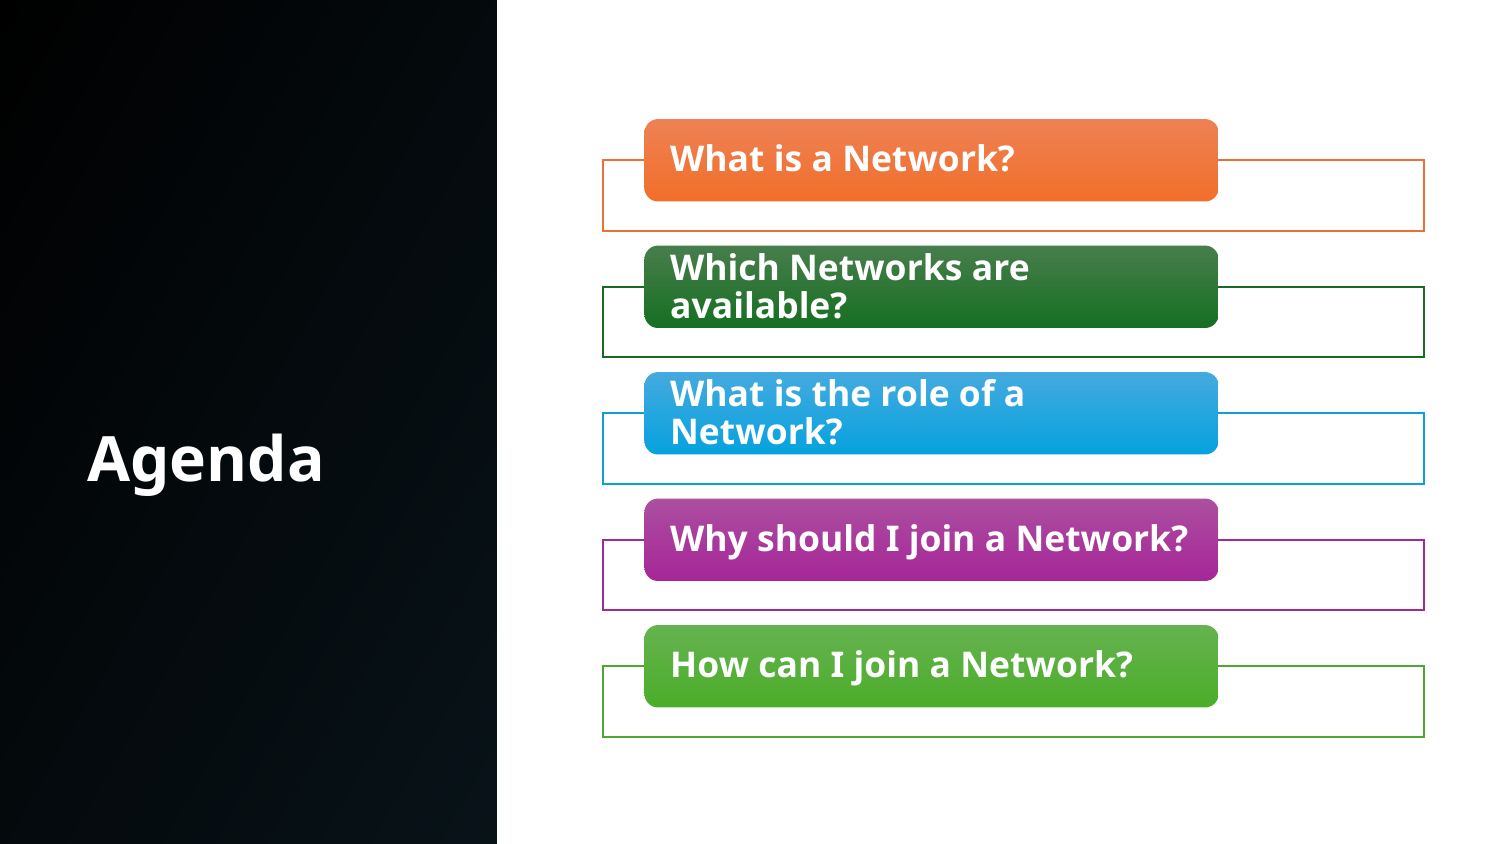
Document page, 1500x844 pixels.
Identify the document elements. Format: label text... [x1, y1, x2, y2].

text_box What is a Network? [644, 119, 1219, 202]
title Agenda [72, 207, 456, 502]
text_box How can I join a Network? [644, 625, 1219, 708]
text_box [0, 0, 1500, 844]
text_box Which Networks are available? [644, 245, 1219, 328]
text_box What is the role of a Network? [644, 372, 1219, 455]
text_box Why should I join a Network? [644, 498, 1219, 581]
